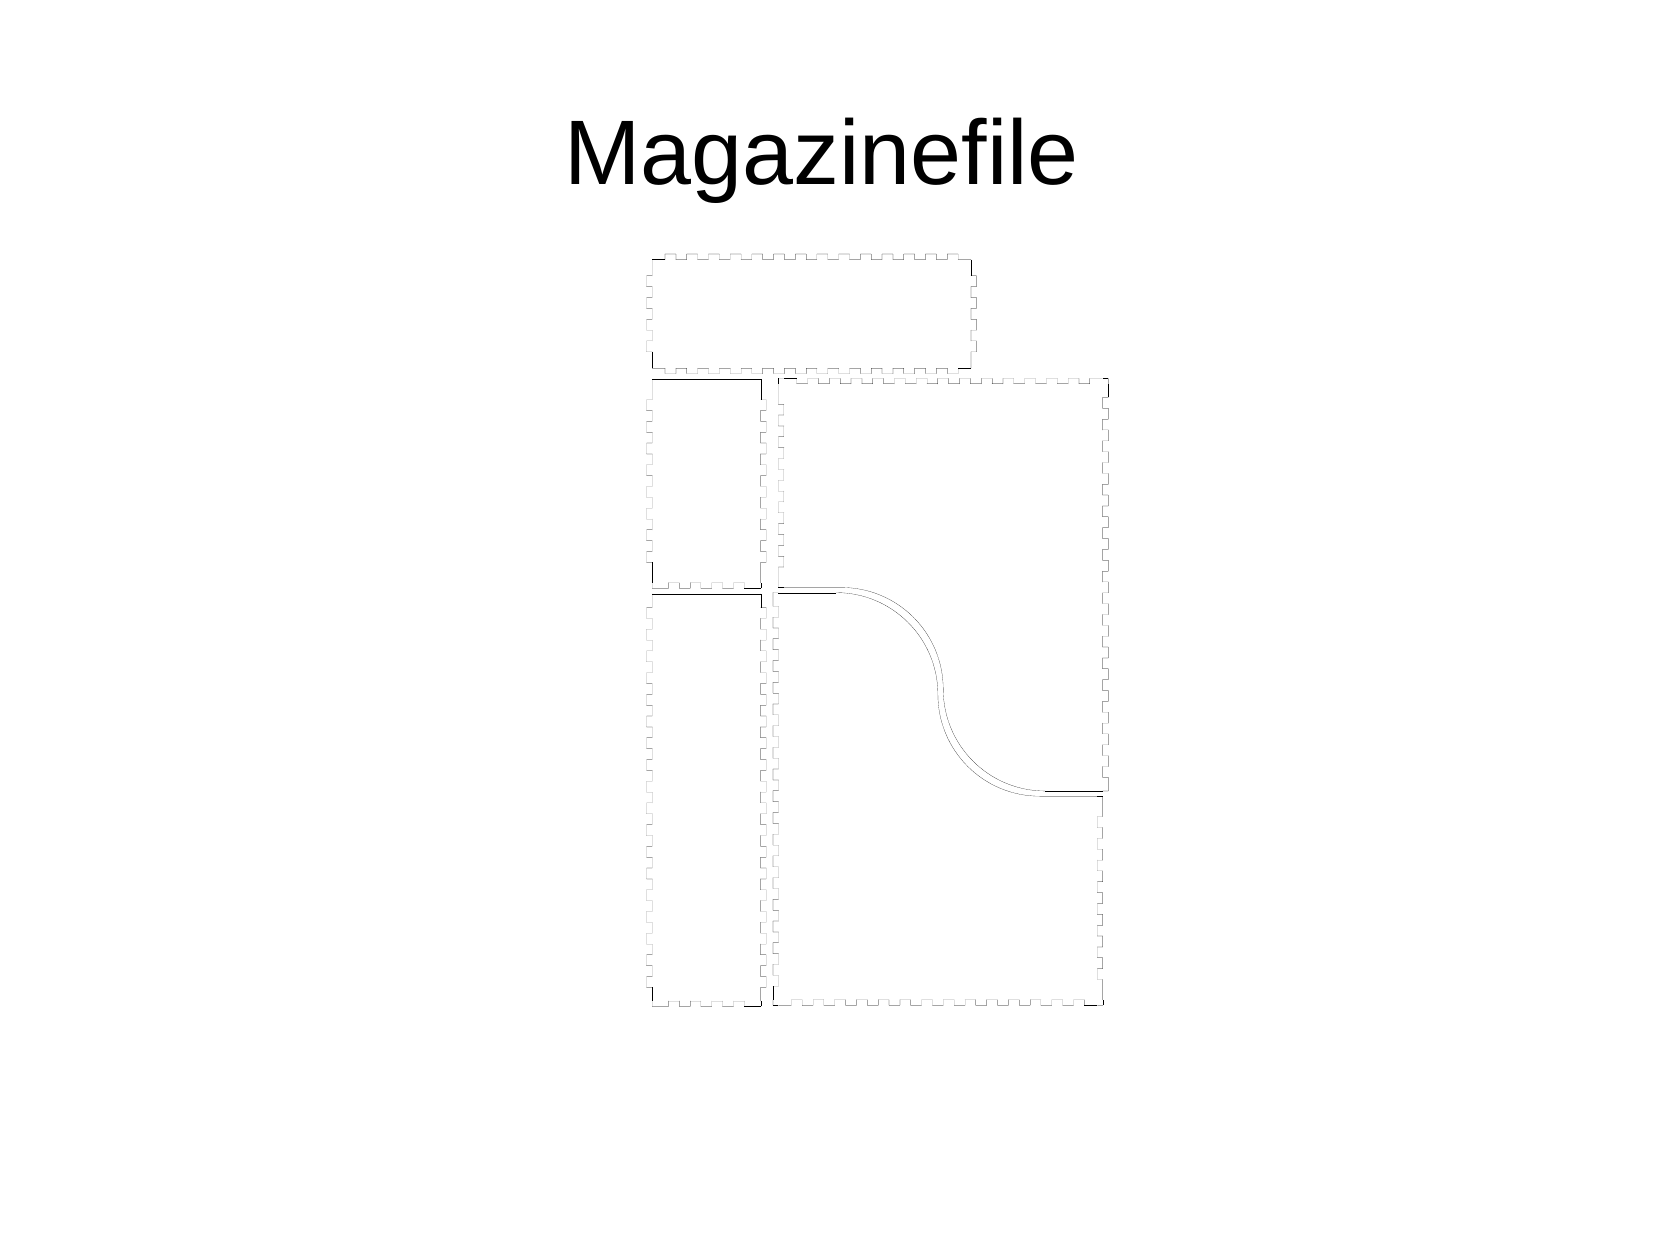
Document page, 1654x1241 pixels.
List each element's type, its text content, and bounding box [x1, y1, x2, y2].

title Magazinefile [82, 49, 1571, 257]
picture [643, 257, 1115, 1010]
